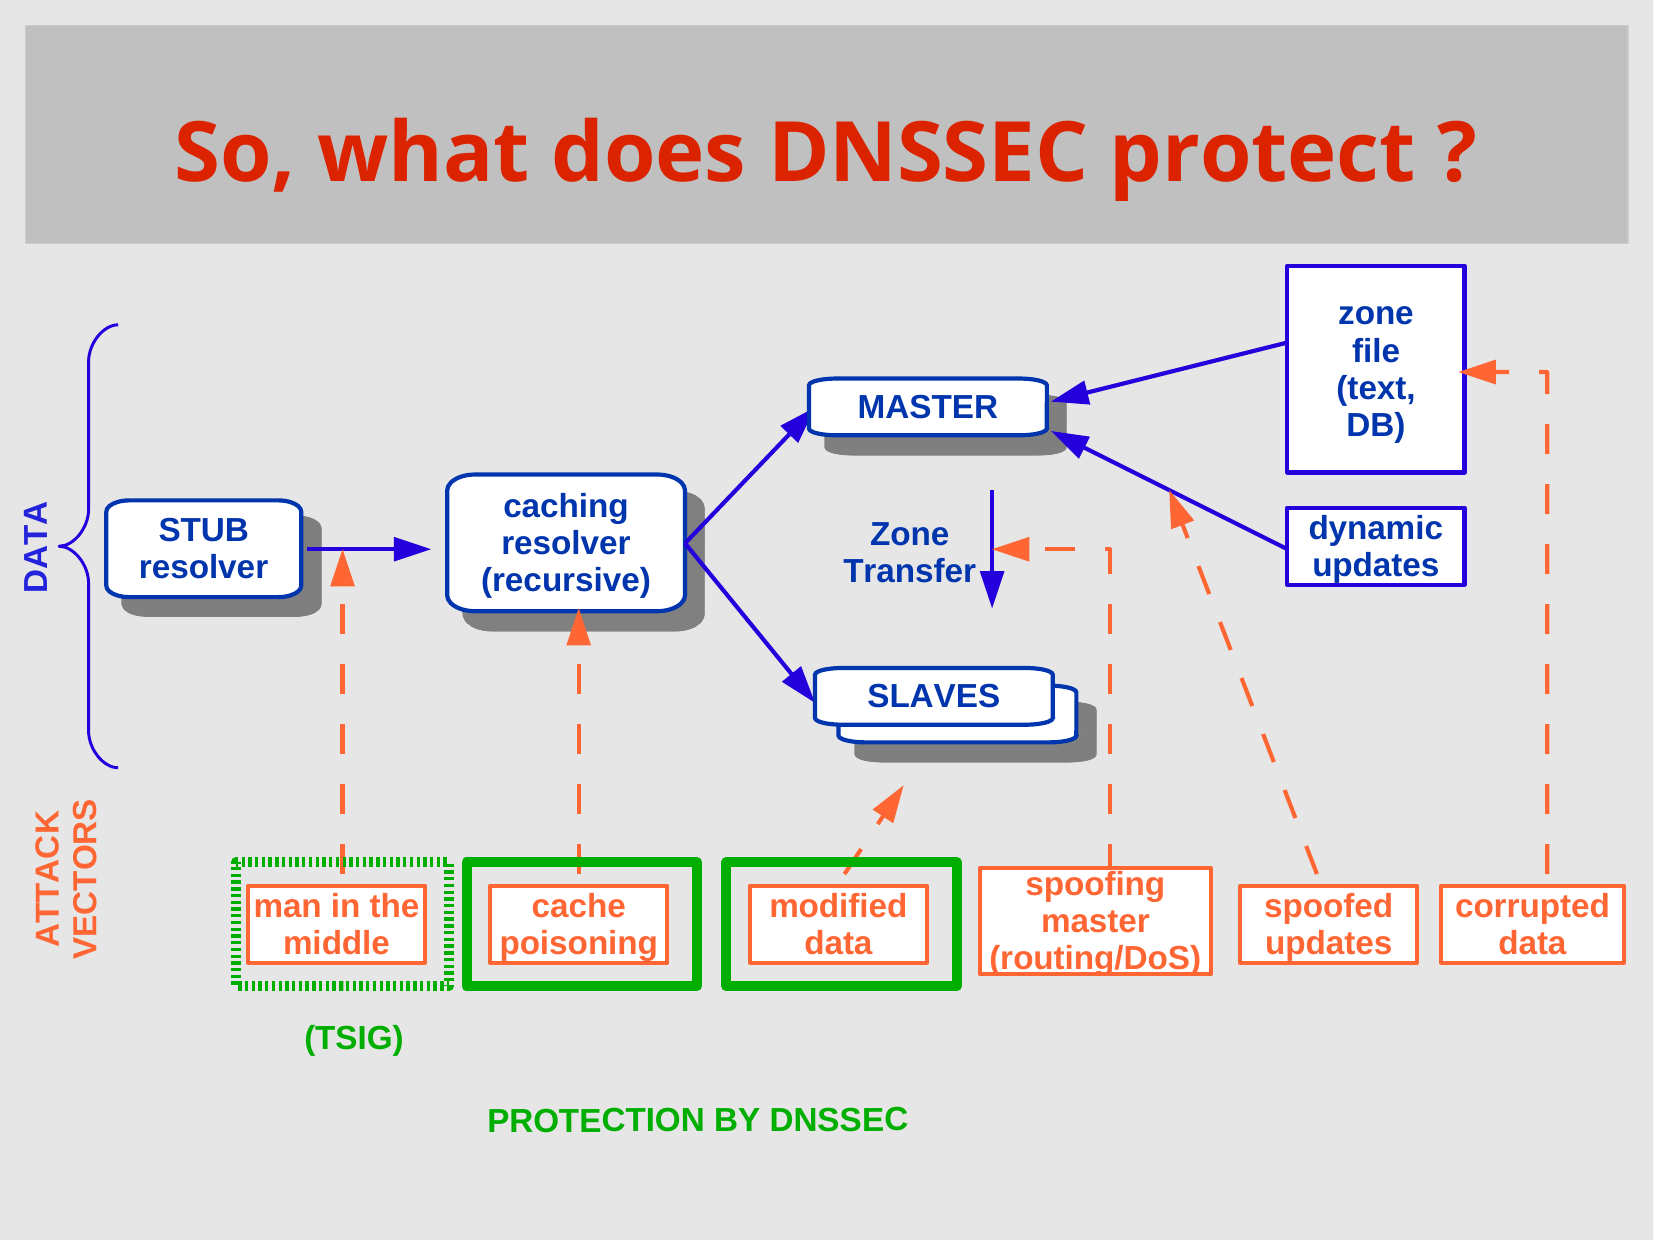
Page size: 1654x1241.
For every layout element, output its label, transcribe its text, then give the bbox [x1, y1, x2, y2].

text_box SLAVES [814, 667, 1053, 725]
text_box spoofing master (routing/DoS) [980, 868, 1211, 975]
title So, what does DNSSEC protect ? [121, 46, 1532, 253]
text_box DATA [69, 401, 95, 608]
text_box (TSIG) [289, 1011, 420, 1064]
text_box STUB resolver [106, 500, 302, 598]
text_box caching resolver (recursive) [447, 474, 686, 612]
text_box spoofed updates [1240, 885, 1418, 963]
text_box man in the middle [248, 885, 426, 963]
text_box ATTACK VECTORS [19, 767, 111, 975]
text_box PROTECTION BY DNSSEC [472, 1092, 945, 1147]
text_box cache poisoning [490, 885, 668, 963]
text_box DATA [8, 401, 87, 609]
text_box zone file (text, DB) [1287, 265, 1465, 473]
text_box dynamic updates [1287, 507, 1465, 585]
text_box corrupted data [1440, 885, 1625, 963]
text_box SLAVES [838, 685, 1077, 743]
text_box Zone Transfer [827, 508, 993, 609]
text_box MASTER [808, 378, 1047, 436]
text_box modified data [750, 885, 928, 963]
